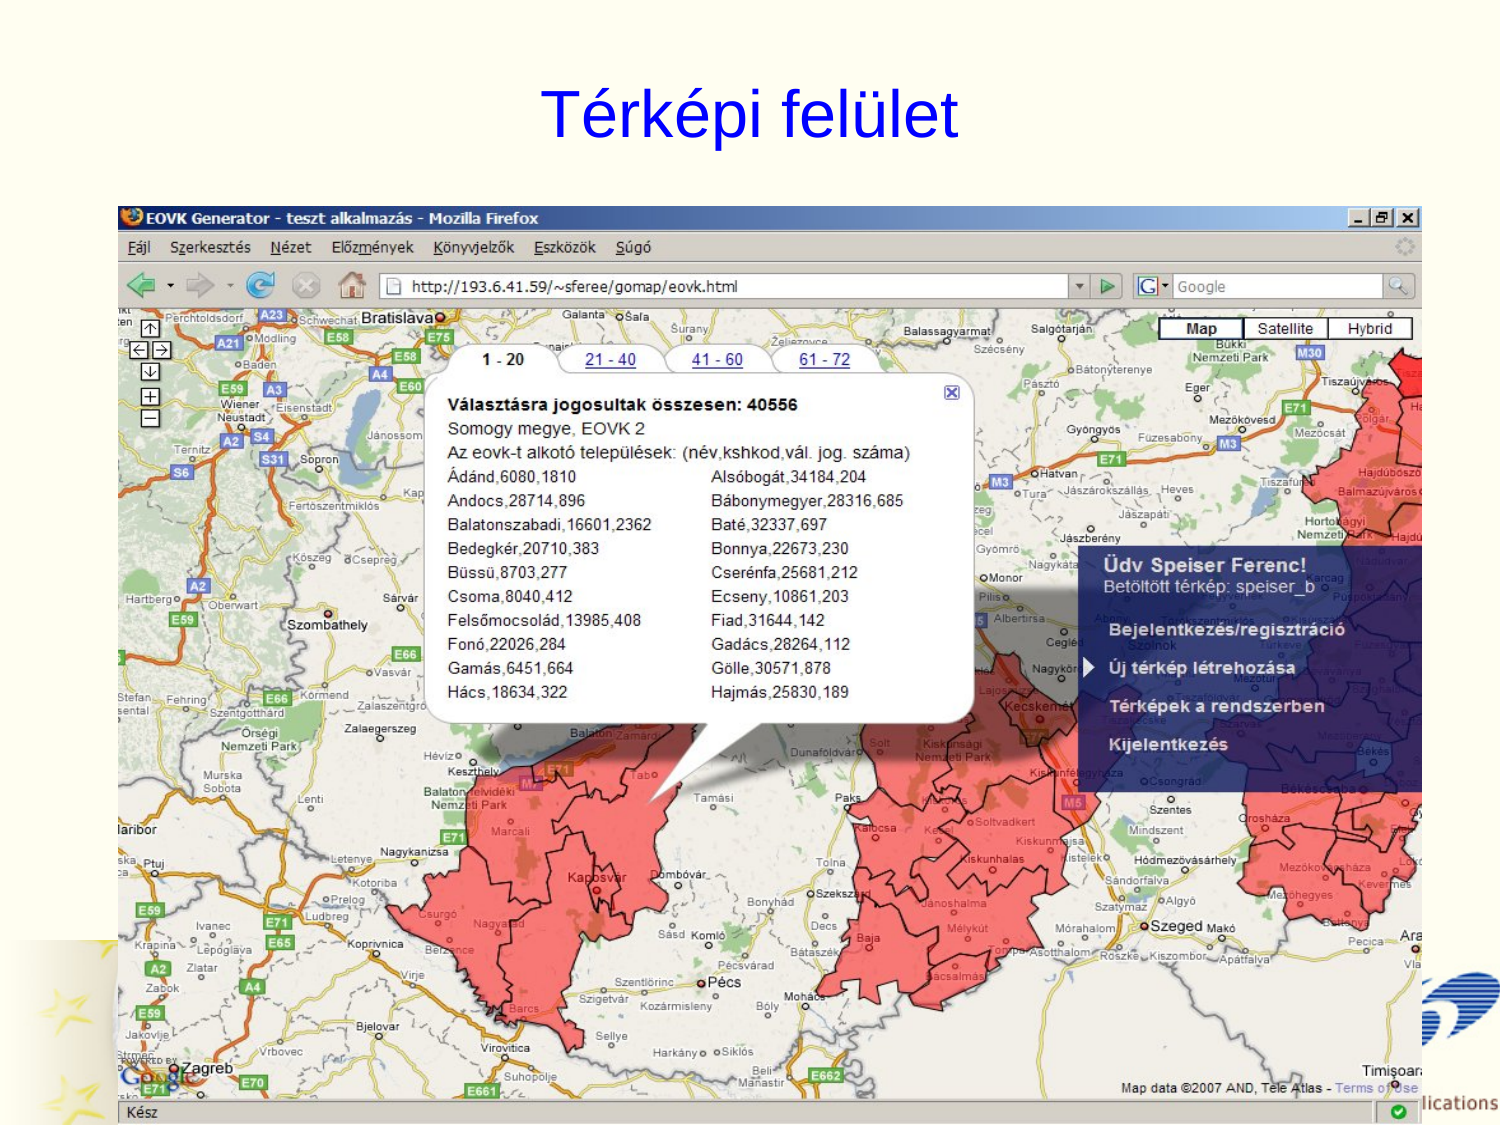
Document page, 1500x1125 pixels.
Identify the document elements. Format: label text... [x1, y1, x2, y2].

picture [0, 206, 1500, 1125]
title Térképi felület [75, 28, 1425, 201]
